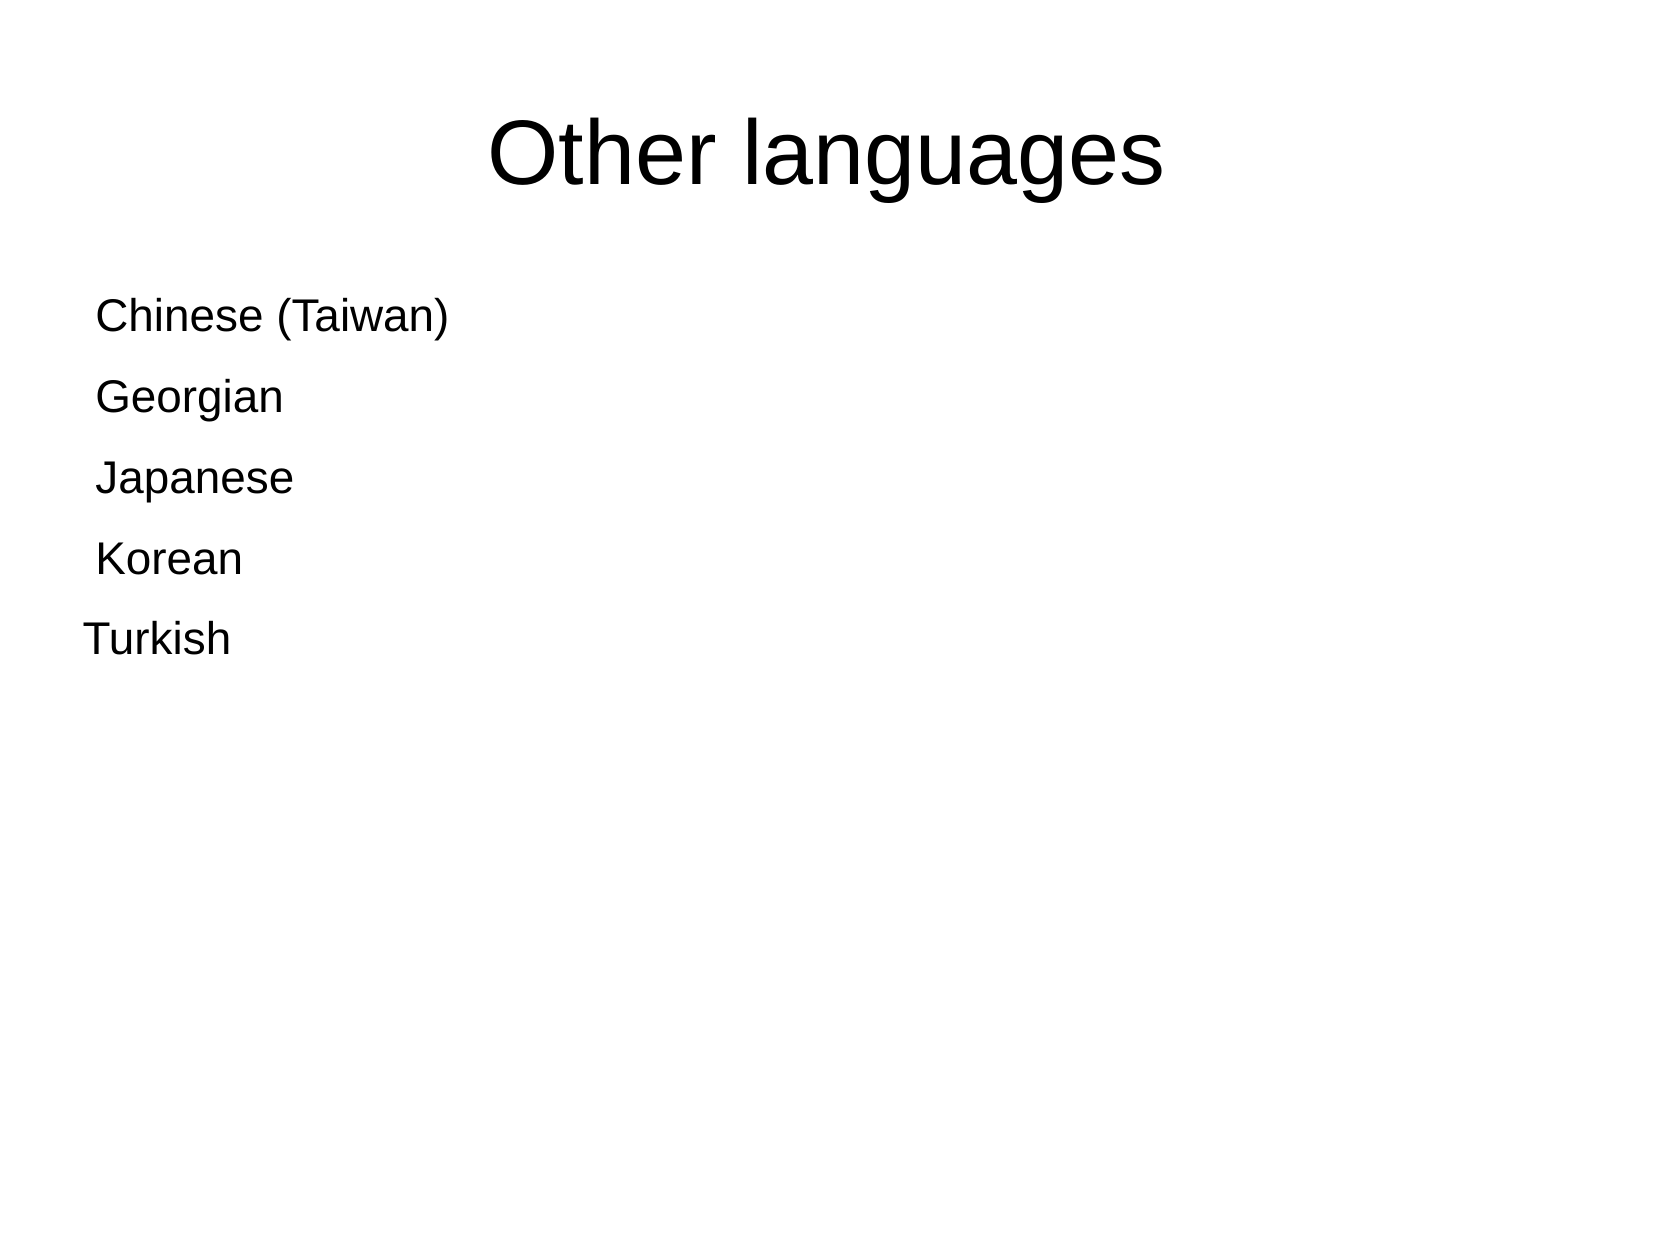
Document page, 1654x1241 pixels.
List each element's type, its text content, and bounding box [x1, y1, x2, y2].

list Chinese (Taiwan) Georgian Japanese Korean Turkish [82, 290, 1571, 1094]
title Other languages [82, 49, 1571, 257]
